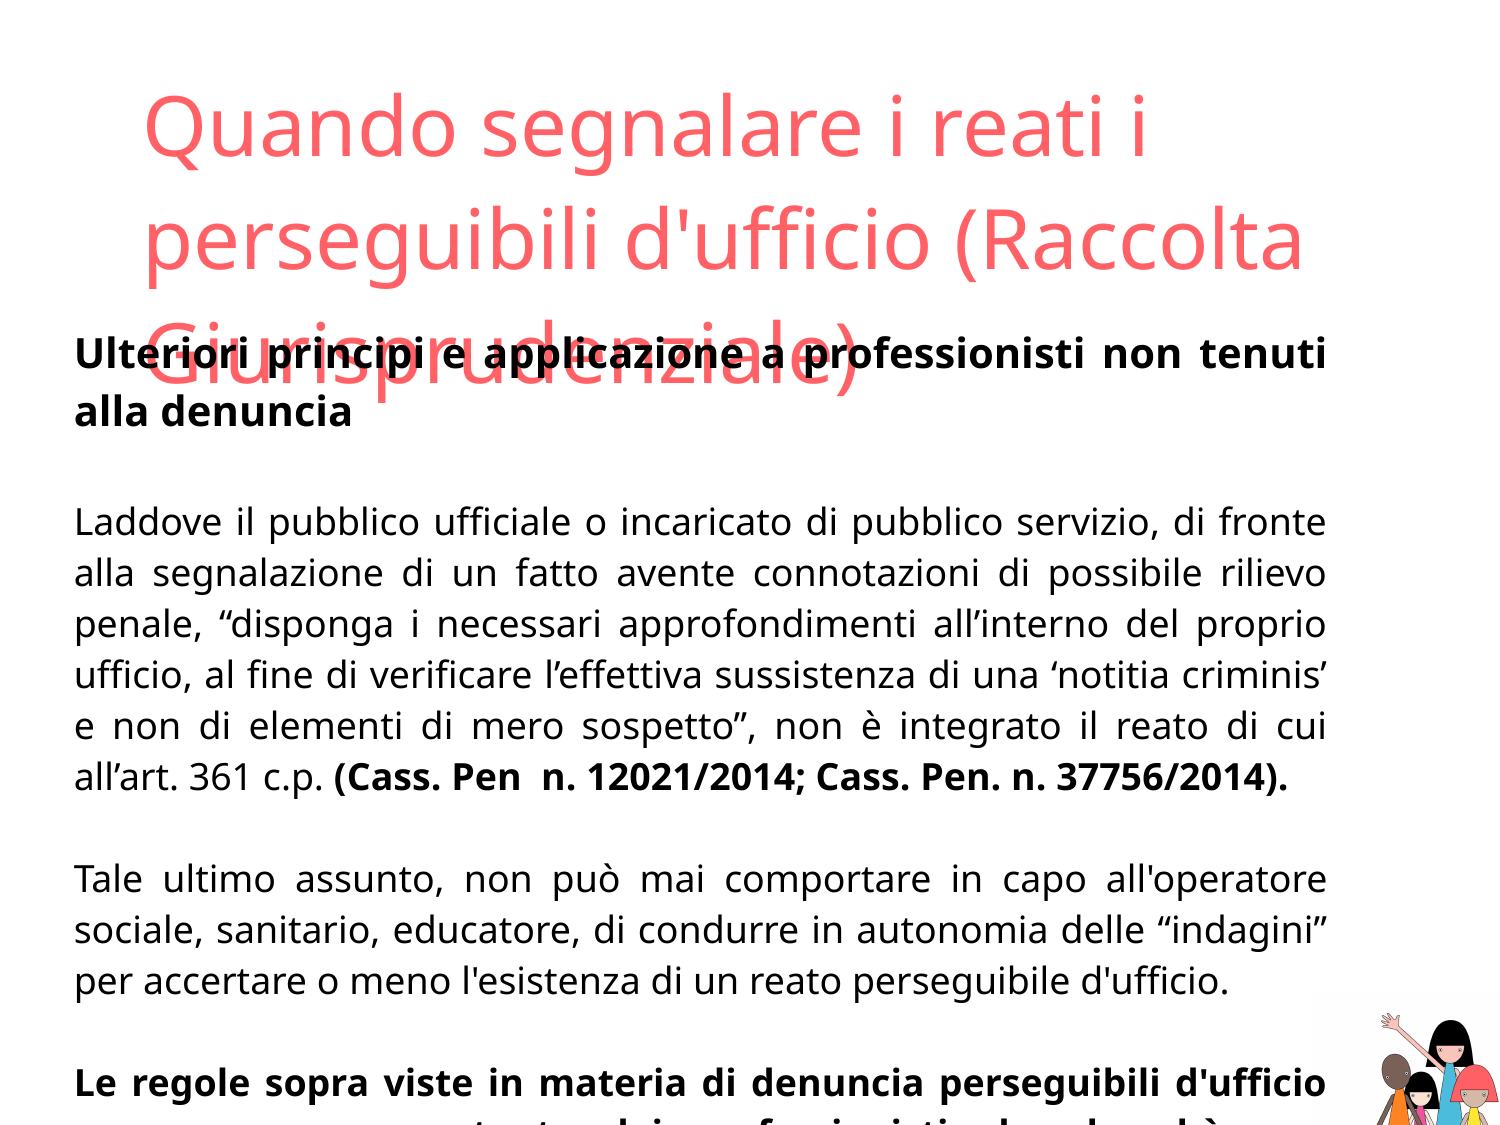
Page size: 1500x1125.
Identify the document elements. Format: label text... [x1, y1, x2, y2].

text_box Quando segnalare i reati i perseguibili d'ufficio (Raccolta Giurisprudenziale) [127, 59, 1422, 278]
text_box Ulteriori principi e applicazione a professionisti non tenuti alla denuncia Laddove il pubblico ufficiale o incaricato di pubblico servizio, di fronte alla segnalazione di un fatto avente connotazioni di possibile rilievo penale, “disponga i necessari approfondimenti all’interno del proprio ufficio, al fine di verificare l’effettiva sussistenza di una ‘notitia criminis’ e non di elementi di mero sospetto”, non è integrato il reato di cui all’art. 361 c.p. (Cass. Pen n. 12021/2014; Cass. Pen. n. 37756/2014). Tale ultimo assunto, non può mai comportare in capo all'operatore sociale, sanitario, educatore, di condurre in autonomia delle “indagini” per accertare o meno l'esistenza di un reato perseguibile d'ufficio. Le regole sopra viste in materia di denuncia perseguibili d'ufficio possono essere mutuate dai professionisti che, benchè non abbiano l'obbligo di segnalazione, ritengono la denuncia tutelante per il proprio paziente o per terzi. [59, 259, 1353, 1087]
